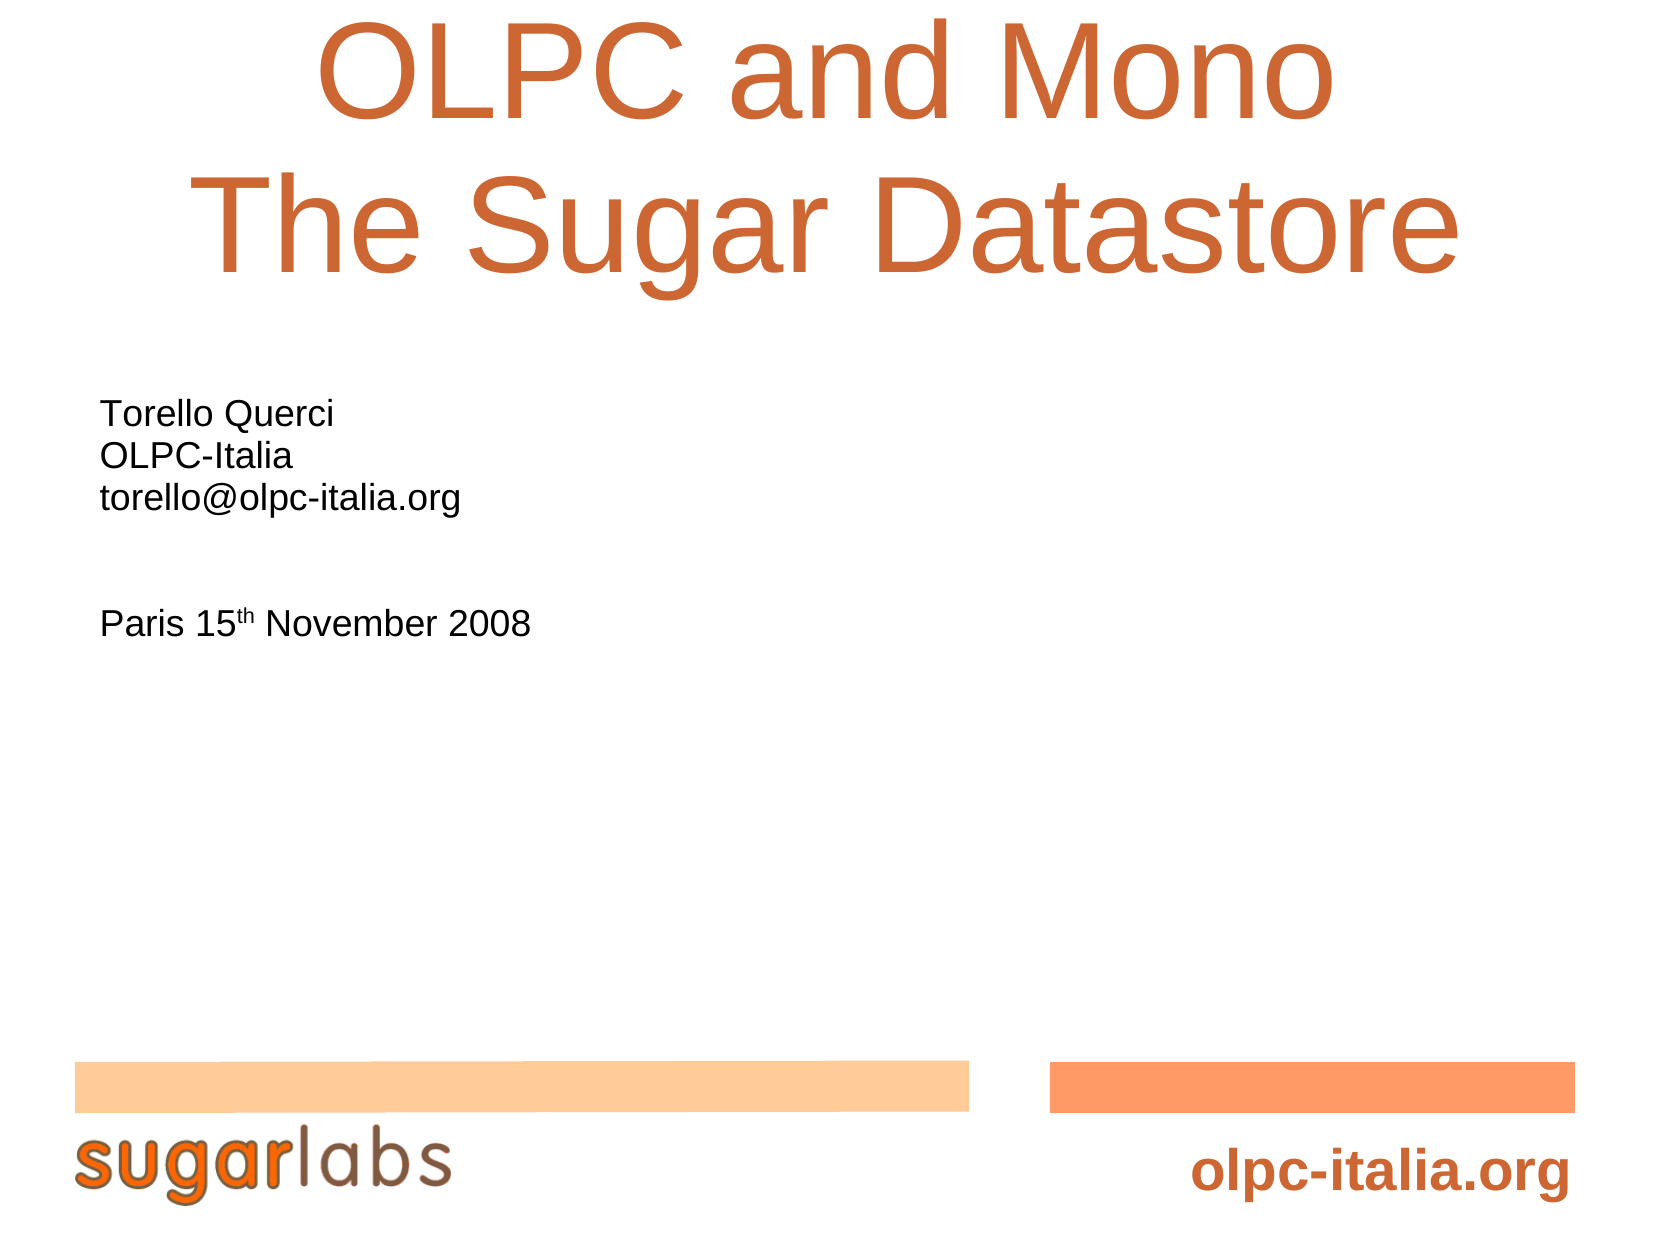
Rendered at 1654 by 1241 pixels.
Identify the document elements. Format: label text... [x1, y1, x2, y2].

text_box Torello Querci OLPC-Italia torello@olpc-italia.org Paris 15th November 2008 [49, 384, 1351, 798]
picture [75, 1124, 451, 1206]
title OLPC and Mono The Sugar Datastore [59, 0, 1595, 302]
